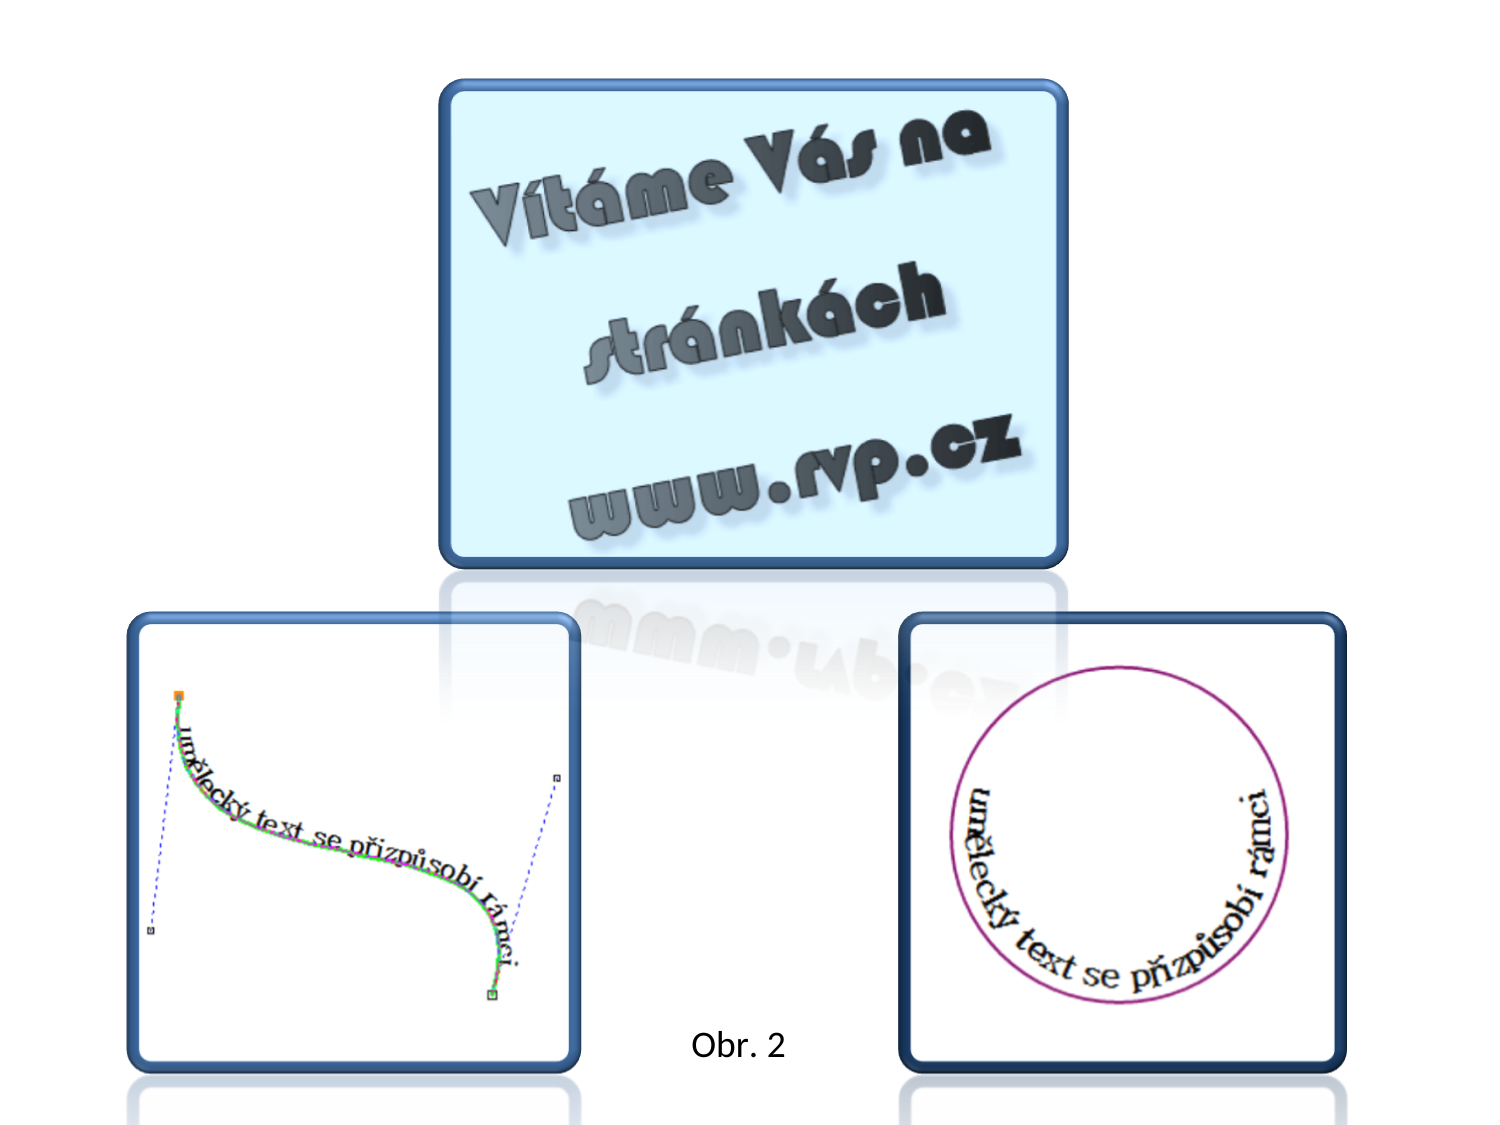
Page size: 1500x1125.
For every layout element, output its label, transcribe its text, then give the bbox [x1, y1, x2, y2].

text_box Obr. 2 [572, 1012, 905, 1073]
picture [122, 76, 1351, 1125]
